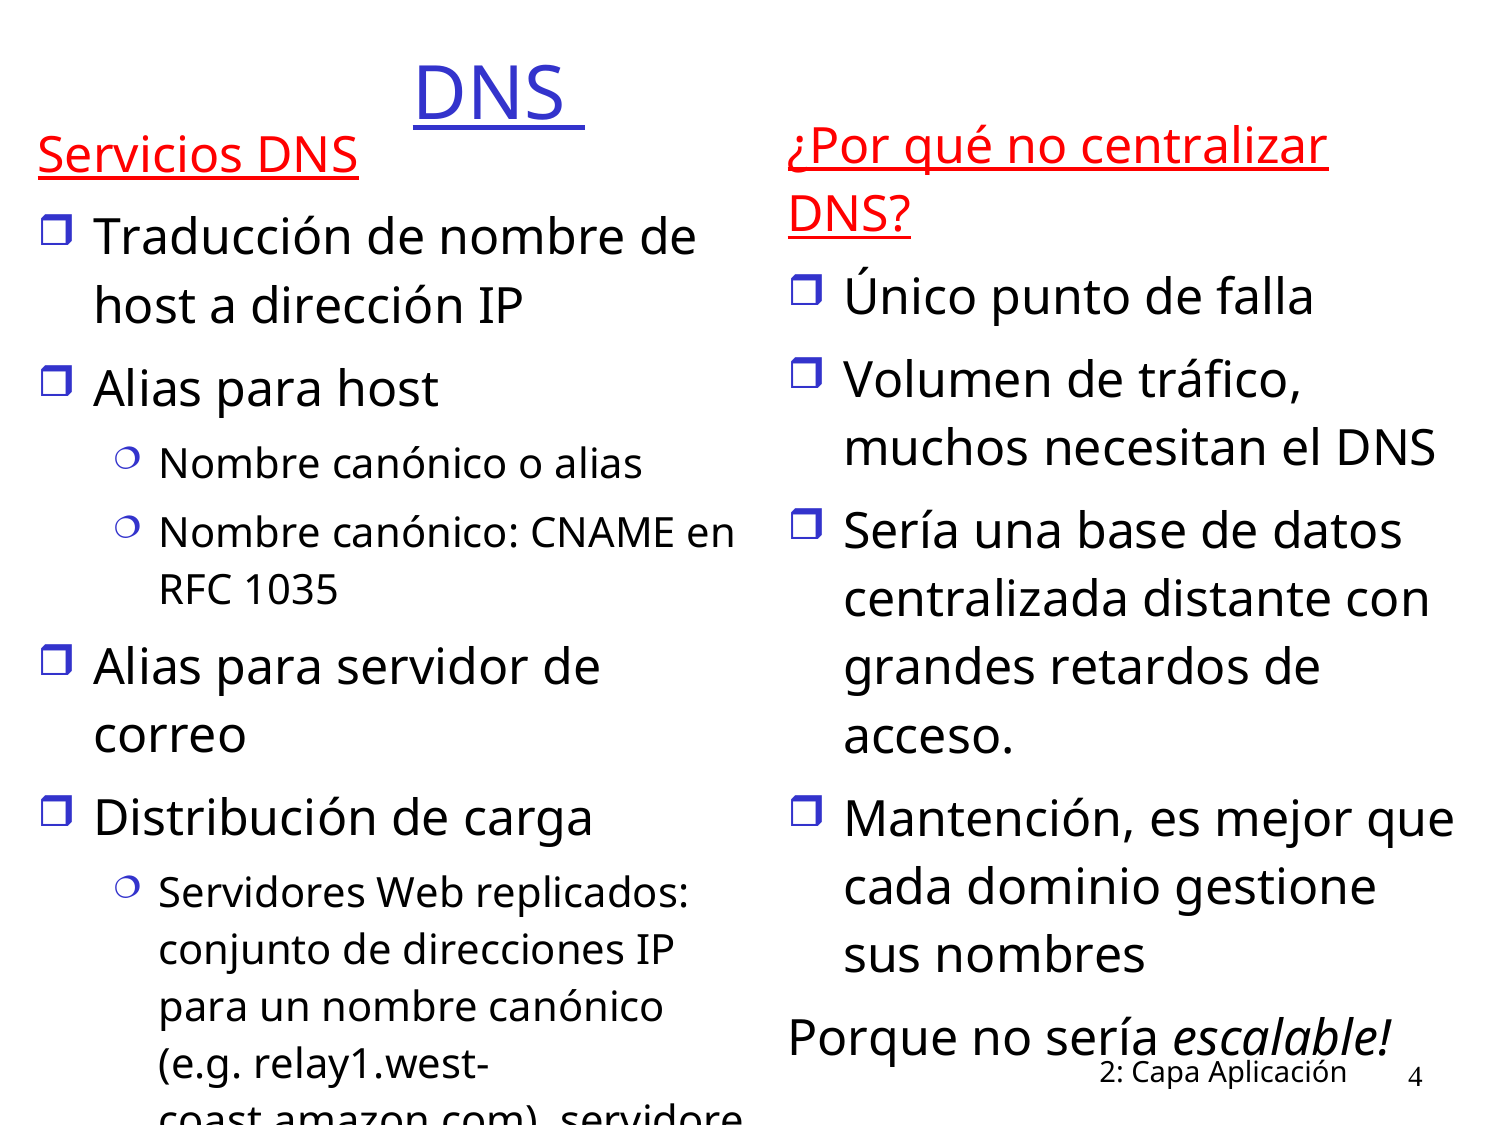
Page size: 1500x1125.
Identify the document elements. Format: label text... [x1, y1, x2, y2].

list Servicios DNS Traducción de nombre de host a dirección IP Alias para host Nombre canónico o alias Nombre canónico: CNAME en RFC 1035 Alias para servidor de correo Distribución de carga Servidores Web replicados: conjunto de direcciones IP para un nombre canónico (e.g. relay1.west-coast.amazon.com), servidore DNS rota entre direcciones IP [37, 118, 751, 1107]
list ¿Por qué no centralizar DNS? Único punto de falla Volumen de tráfico, muchos necesitan el DNS Sería una base de datos centralizada distante con grandes retardos de acceso. Mantención, es mejor que cada dominio gestione sus nombres Porque no sería escalable! [787, 110, 1463, 998]
title DNS [412, 30, 1426, 150]
